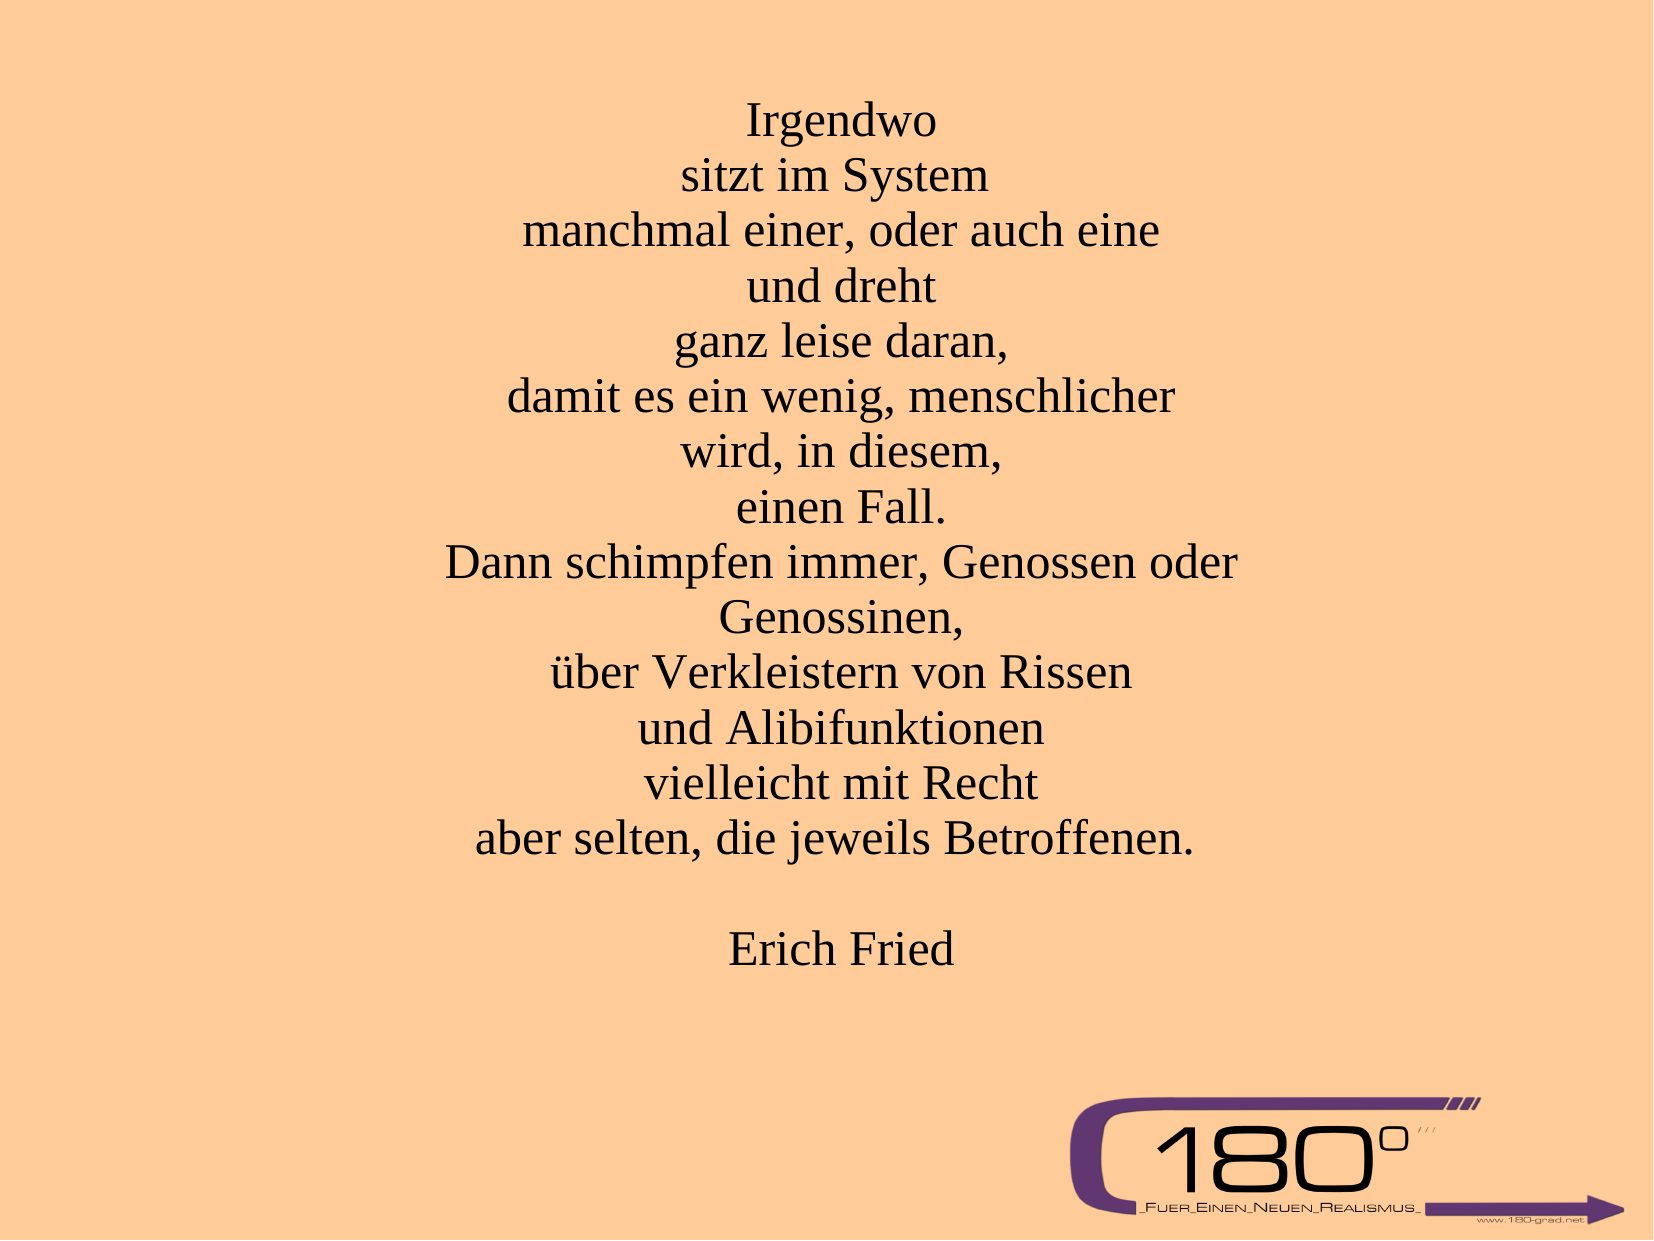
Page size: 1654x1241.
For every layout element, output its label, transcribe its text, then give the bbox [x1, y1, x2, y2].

picture [1068, 1092, 1625, 1228]
text_box Irgendwo sitzt im System manchmal einer, oder auch eine und dreht ganz leise daran, damit es ein wenig, menschlicher wird, in diesem, einen Fall. Dann schimpfen immer, Genossen oder Genossinen, über Verkleistern von Rissen und Alibifunktionen vielleicht mit Recht aber selten, die jeweils Betroffenen. Erich Fried [442, 36, 1241, 1092]
